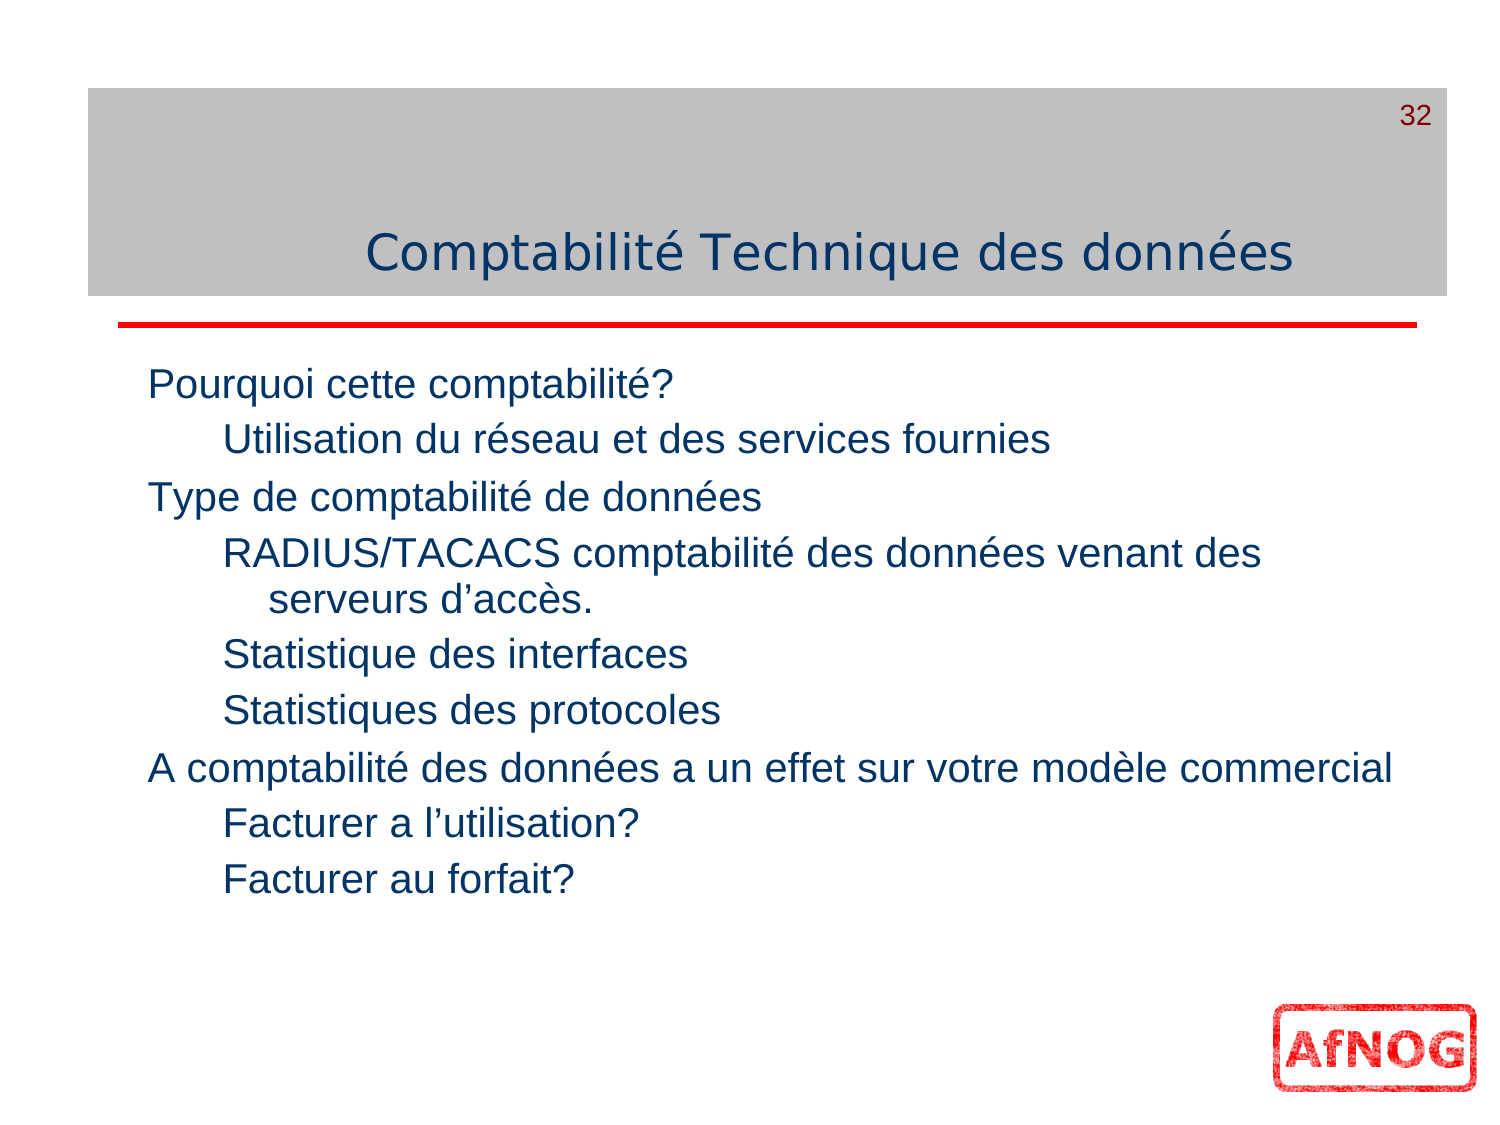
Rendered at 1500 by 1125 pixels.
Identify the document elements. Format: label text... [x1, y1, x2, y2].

picture [1439, 1003, 1477, 1092]
title Comptabilité Technique des données [225, 83, 1436, 288]
list Pourquoi cette comptabilité? Utilisation du réseau et des services fournies Type de comptabilité de données RADIUS/TACACS comptabilité des données venant des serveurs d’accès. Statistique des interfaces Statistiques des protocoles A comptabilité des données a un effet sur votre modèle commercial Facturer a l’utilisation? Facturer au forfait? [132, 354, 1439, 1125]
